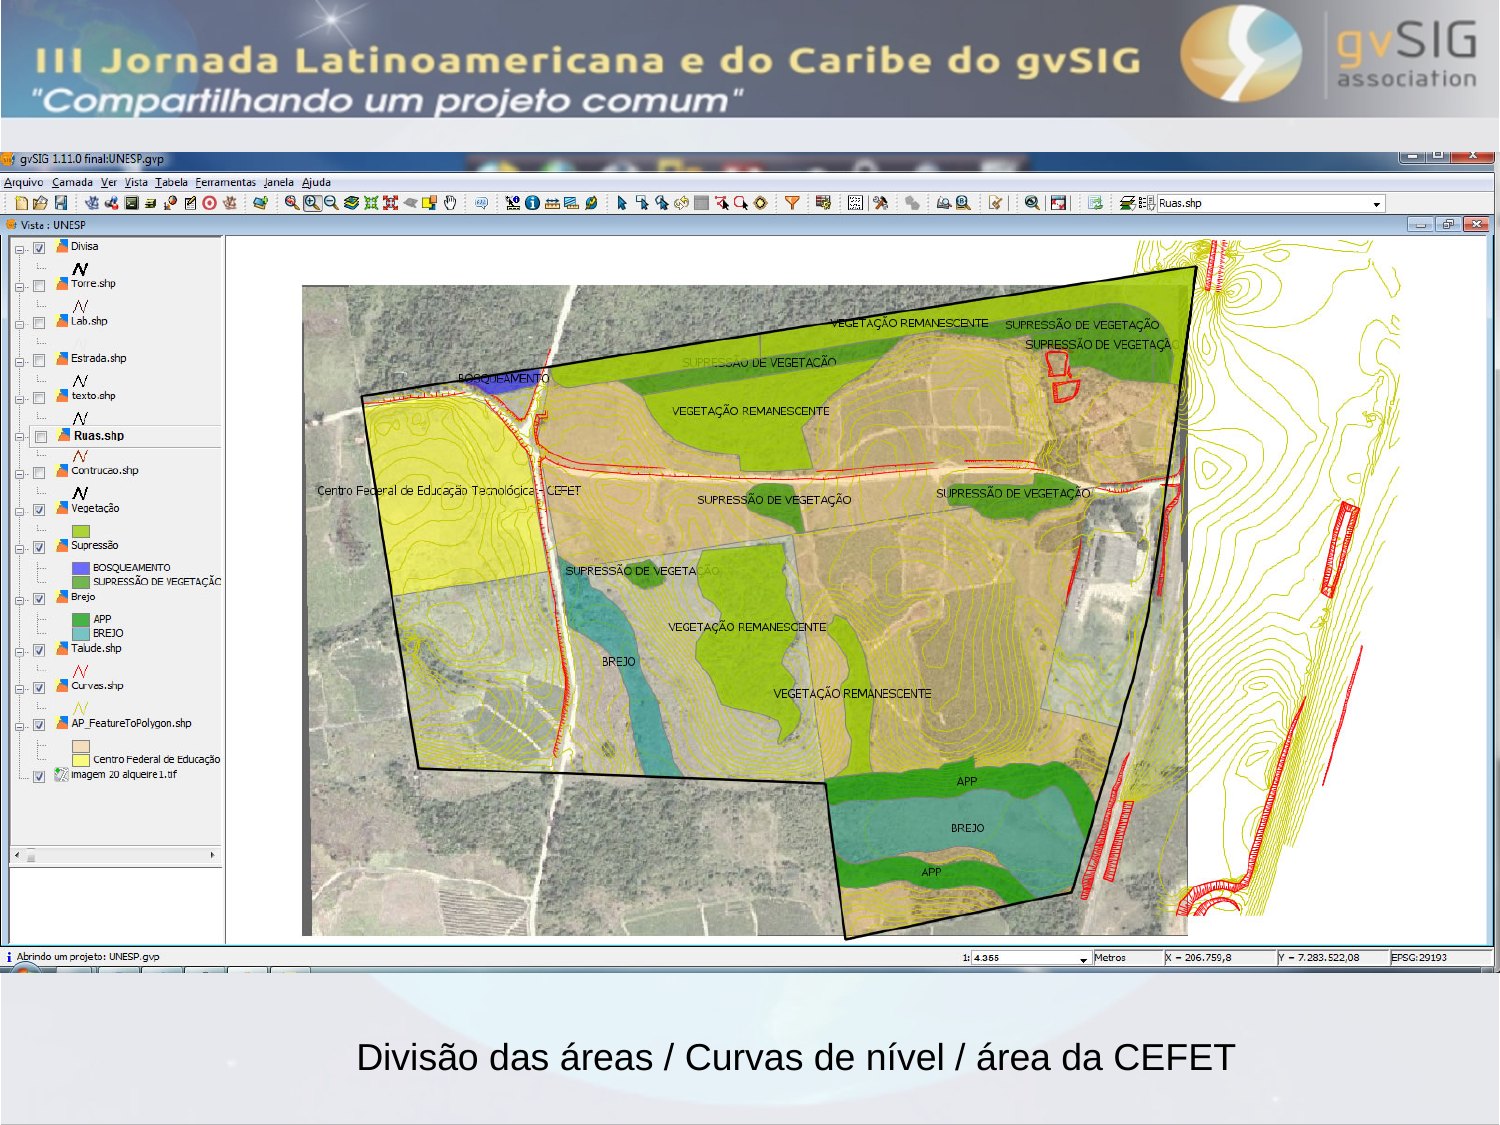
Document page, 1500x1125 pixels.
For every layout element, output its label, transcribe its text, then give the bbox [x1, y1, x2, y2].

picture [0, 0, 1500, 1125]
text_box Divisão das áreas / Curvas de nível / área da CEFET [341, 1025, 1262, 1086]
